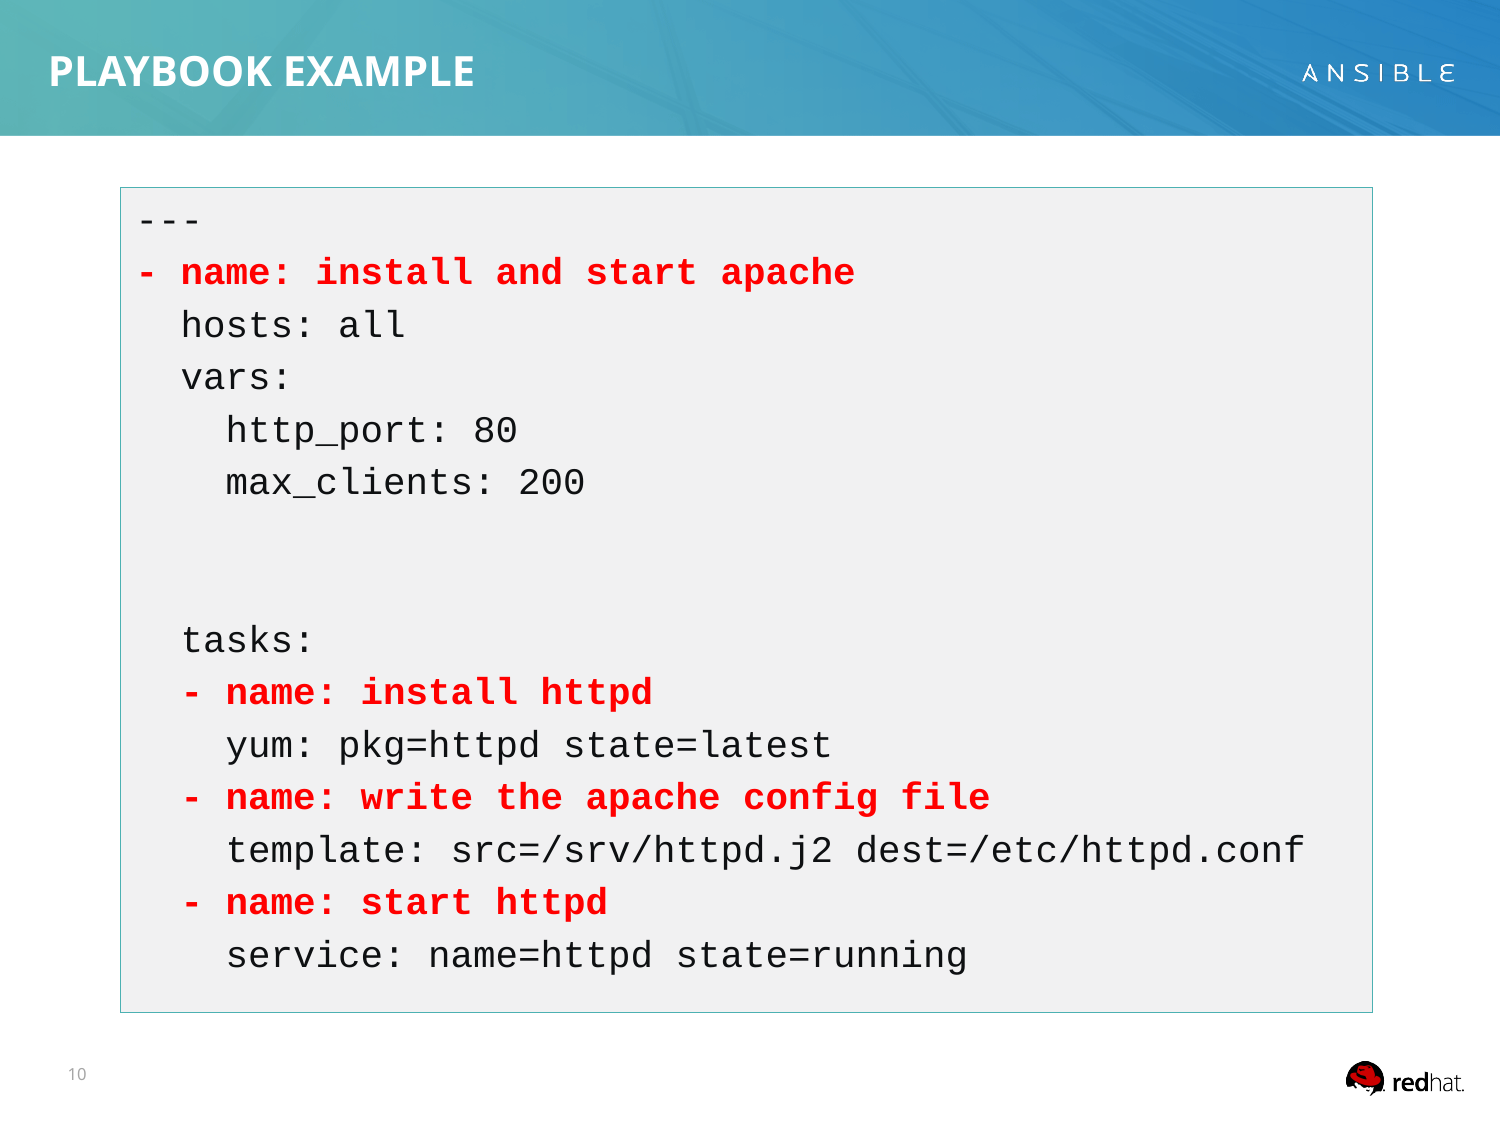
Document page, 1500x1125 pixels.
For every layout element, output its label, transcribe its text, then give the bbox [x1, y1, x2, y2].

text_box --- - name: install and start apache hosts: all vars: http_port: 80 max_clients: 200 tasks: - name: install httpd yum: pkg=httpd state=latest - name: write the apache config file template: src=/srv/httpd.j2 dest=/etc/httpd.conf - name: start httpd service: name=httpd state=running [120, 187, 1373, 1013]
list PLAYBOOK EXAMPLE [47, 45, 936, 104]
picture [0, 0, 1500, 1125]
